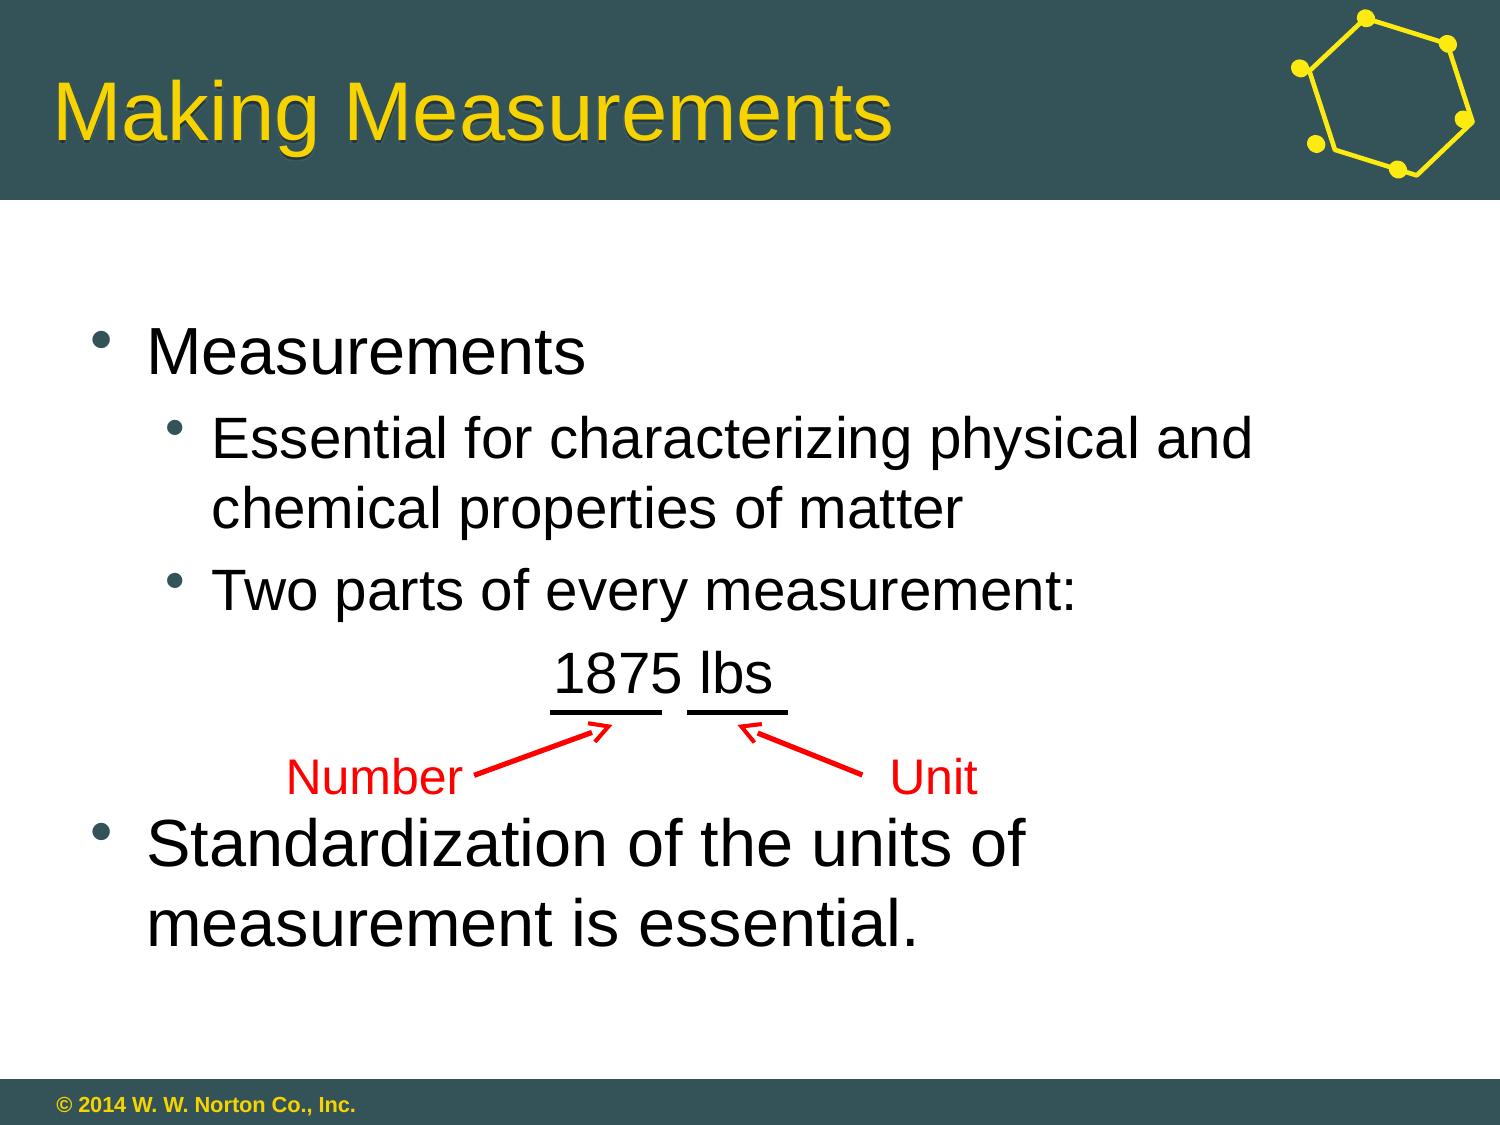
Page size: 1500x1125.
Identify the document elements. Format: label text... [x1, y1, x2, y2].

title Making Measurements [37, 19, 1225, 195]
text_box Number [270, 737, 479, 813]
list Measurements Essential for characterizing physical and chemical properties of matter Two parts of every measurement: 1875 lbs Standardization of the units of measurement is essential. [75, 299, 1425, 988]
text_box Unit [874, 737, 993, 813]
